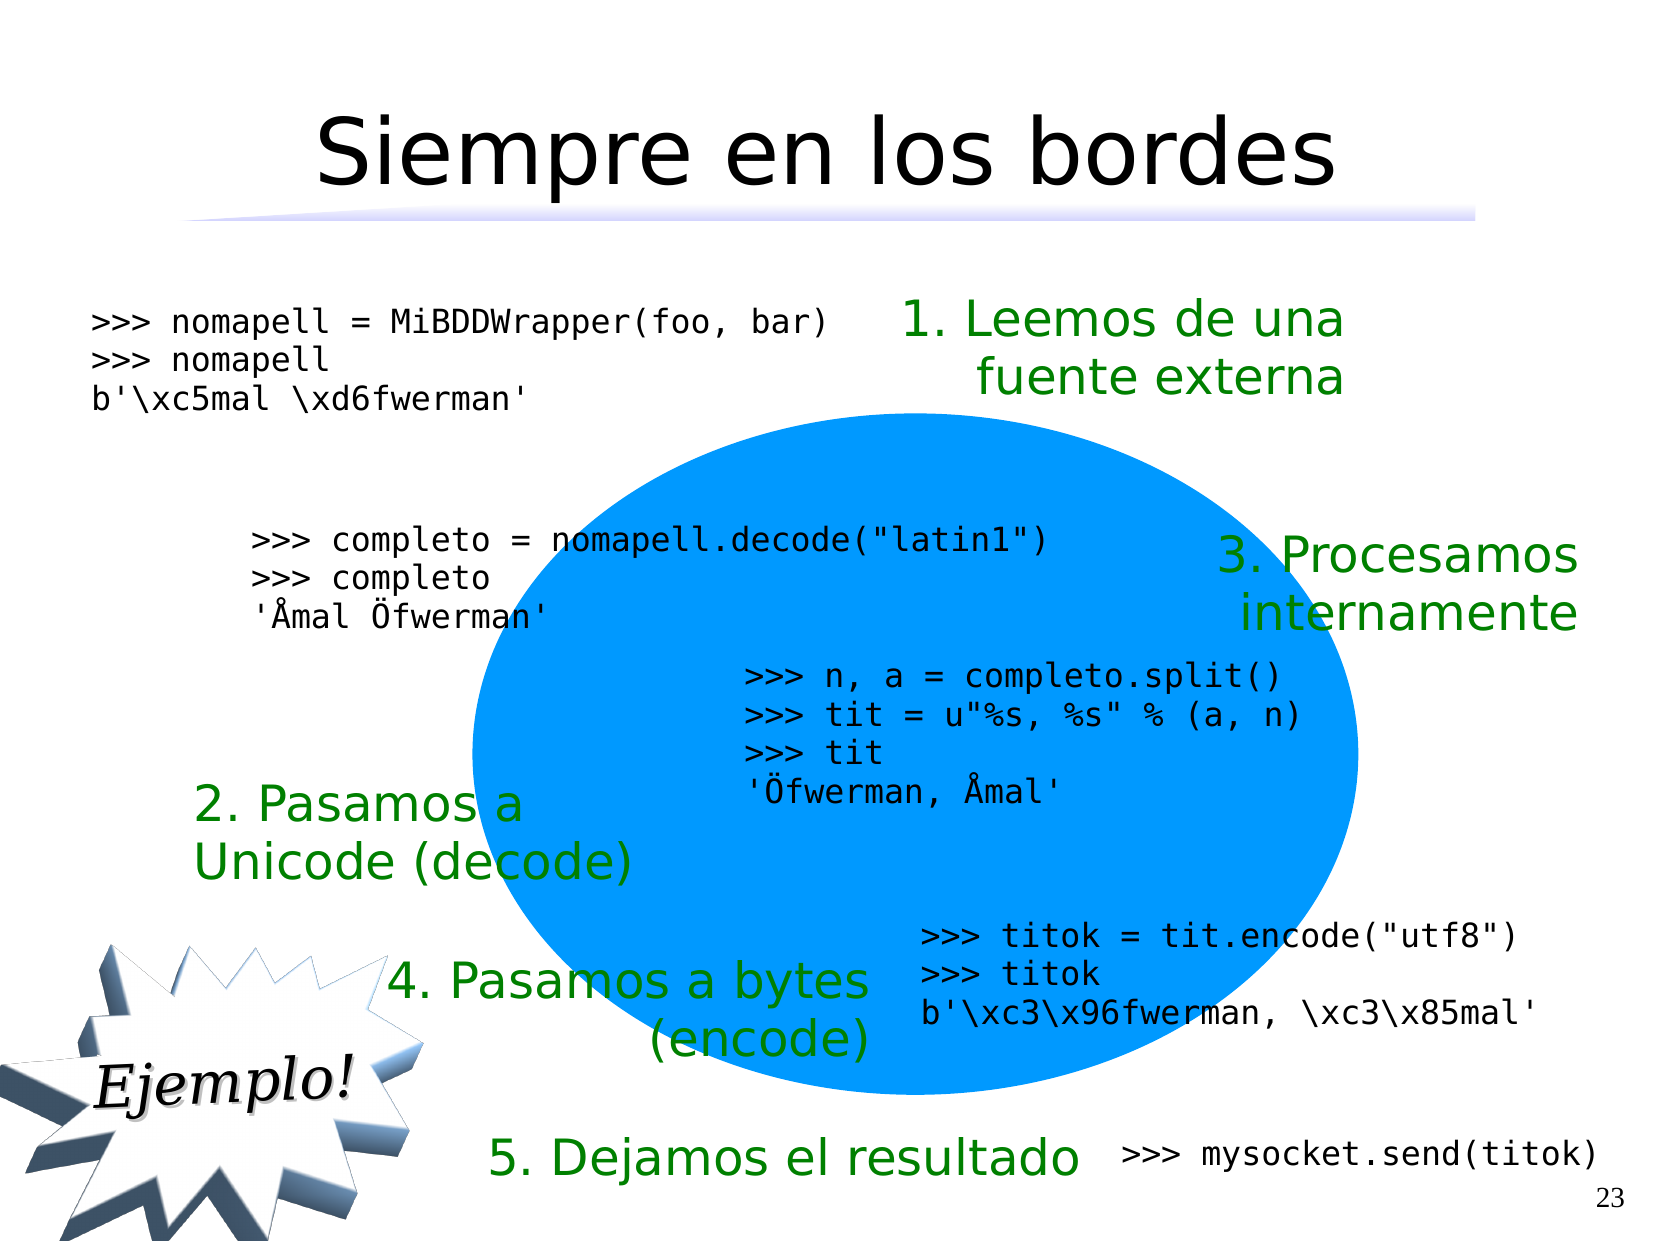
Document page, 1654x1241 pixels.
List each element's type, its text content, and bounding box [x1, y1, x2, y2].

text_box >>> titok = tit.encode("utf8") >>> titok b'\xc3\x96fwerman, \xc3\x85mal' [905, 909, 1556, 1040]
text_box [472, 650, 1359, 1095]
text_box >>> nomapell = MiBDDWrapper(foo, bar) >>> nomapell b'\xc5mal \xd6fwerman' [76, 295, 846, 426]
text_box Ejemplo! [76, 1034, 375, 1130]
text_box >>> mysocket.send(titok) [1106, 1127, 1617, 1182]
text_box 1. Leemos de una fuente externa [885, 282, 1362, 414]
text_box >>> completo = nomapell.decode("latin1") >>> completo 'Åmal Öfwerman' [236, 513, 1066, 721]
title Siempre en los bordes [82, 49, 1571, 257]
text_box 4. Pasamos a bytes (encode) [371, 944, 886, 1077]
text_box 2. Pasamos a Unicode (decode) [179, 767, 650, 899]
text_box 3. Procesamos internamente [1201, 518, 1595, 650]
text_box [602, 414, 1235, 649]
text_box 5. Dejamos el resultado [472, 1122, 1097, 1196]
text_box >>> n, a = completo.split() >>> tit = u"%s, %s" % (a, n) >>> tit 'Öfwerman, Åmal' [729, 649, 1320, 819]
